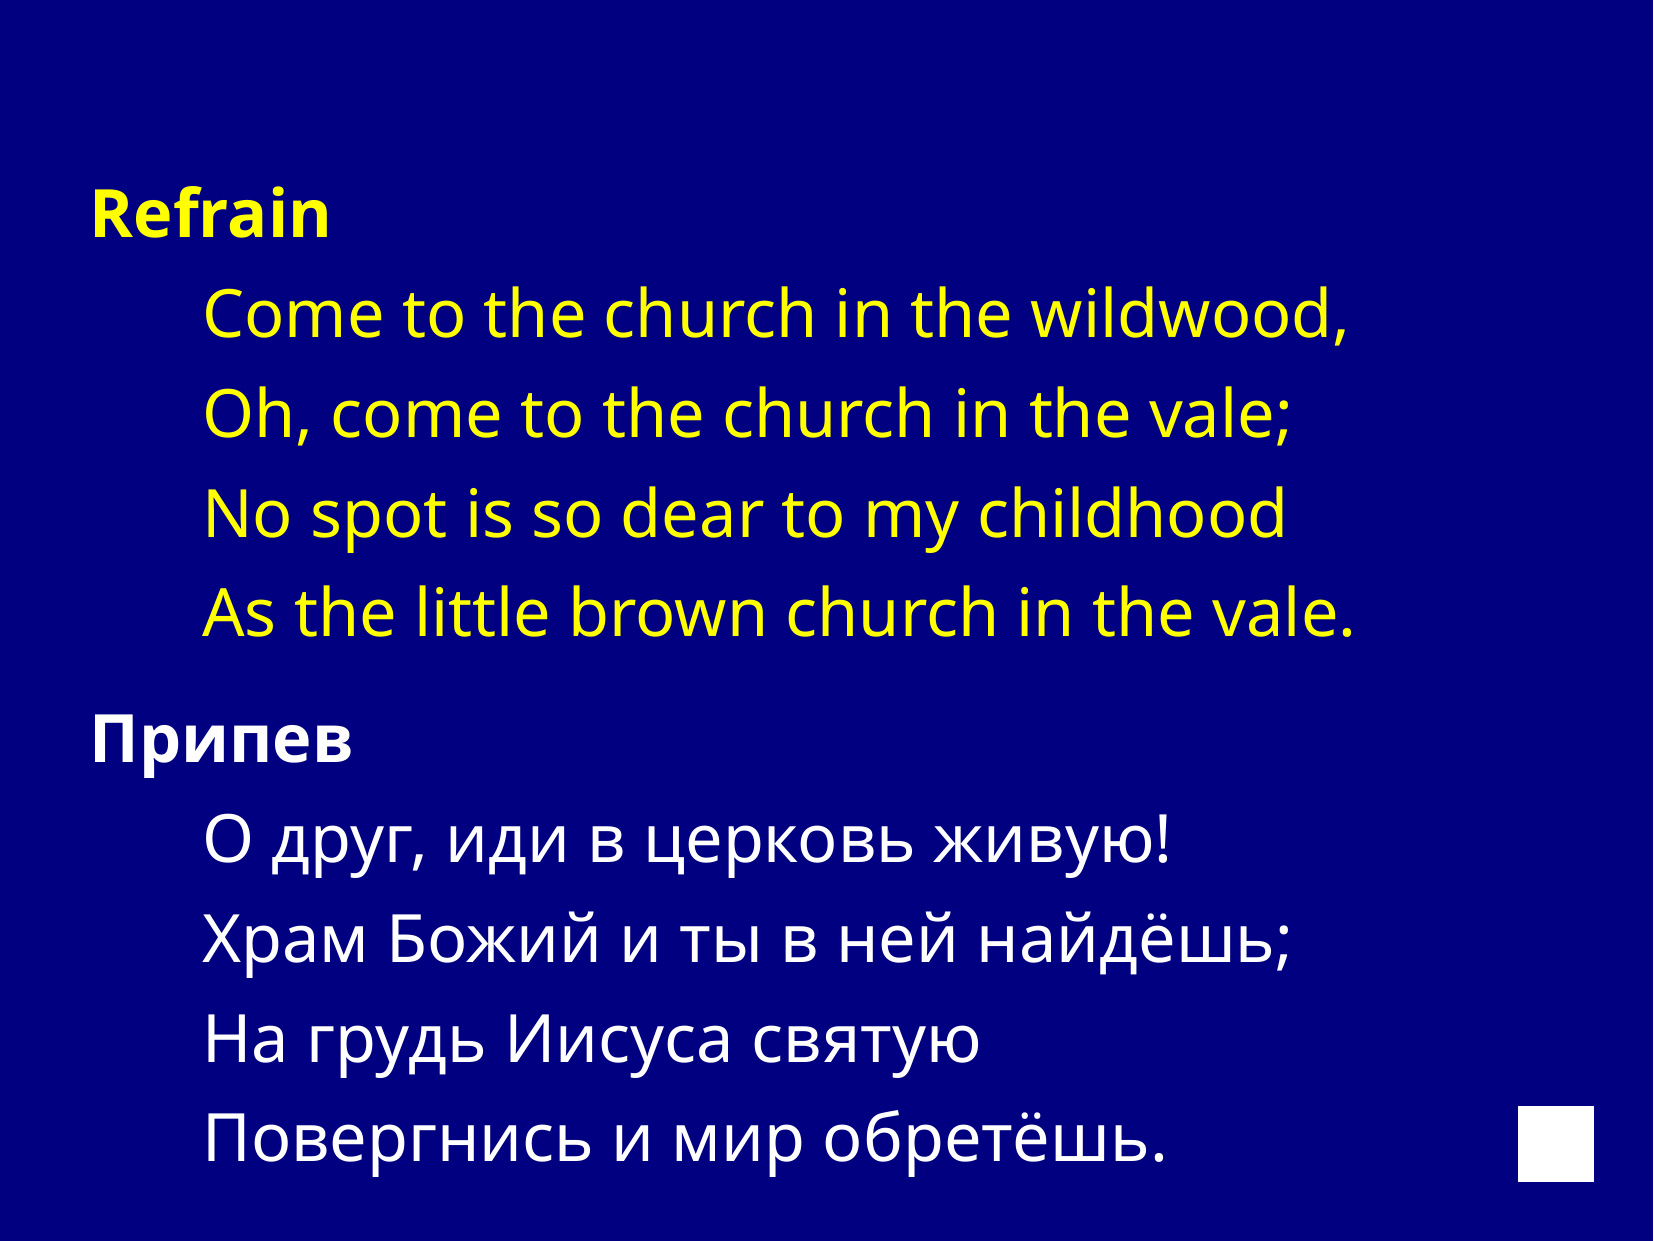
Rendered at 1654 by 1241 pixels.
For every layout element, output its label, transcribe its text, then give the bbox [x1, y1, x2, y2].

text_box [1518, 1106, 1594, 1182]
text_box Припев О друг, иди в церковь живую! Храм Божий и ты в ней найдёшь; На грудь Иисуса святую Повергнись и мир обретёшь. [75, 675, 1576, 1163]
text_box Refrain Come to the church in the wildwood, Oh, come to the church in the vale; No spot is so dear to my childhood As the little brown church in the vale. [75, 150, 1576, 675]
